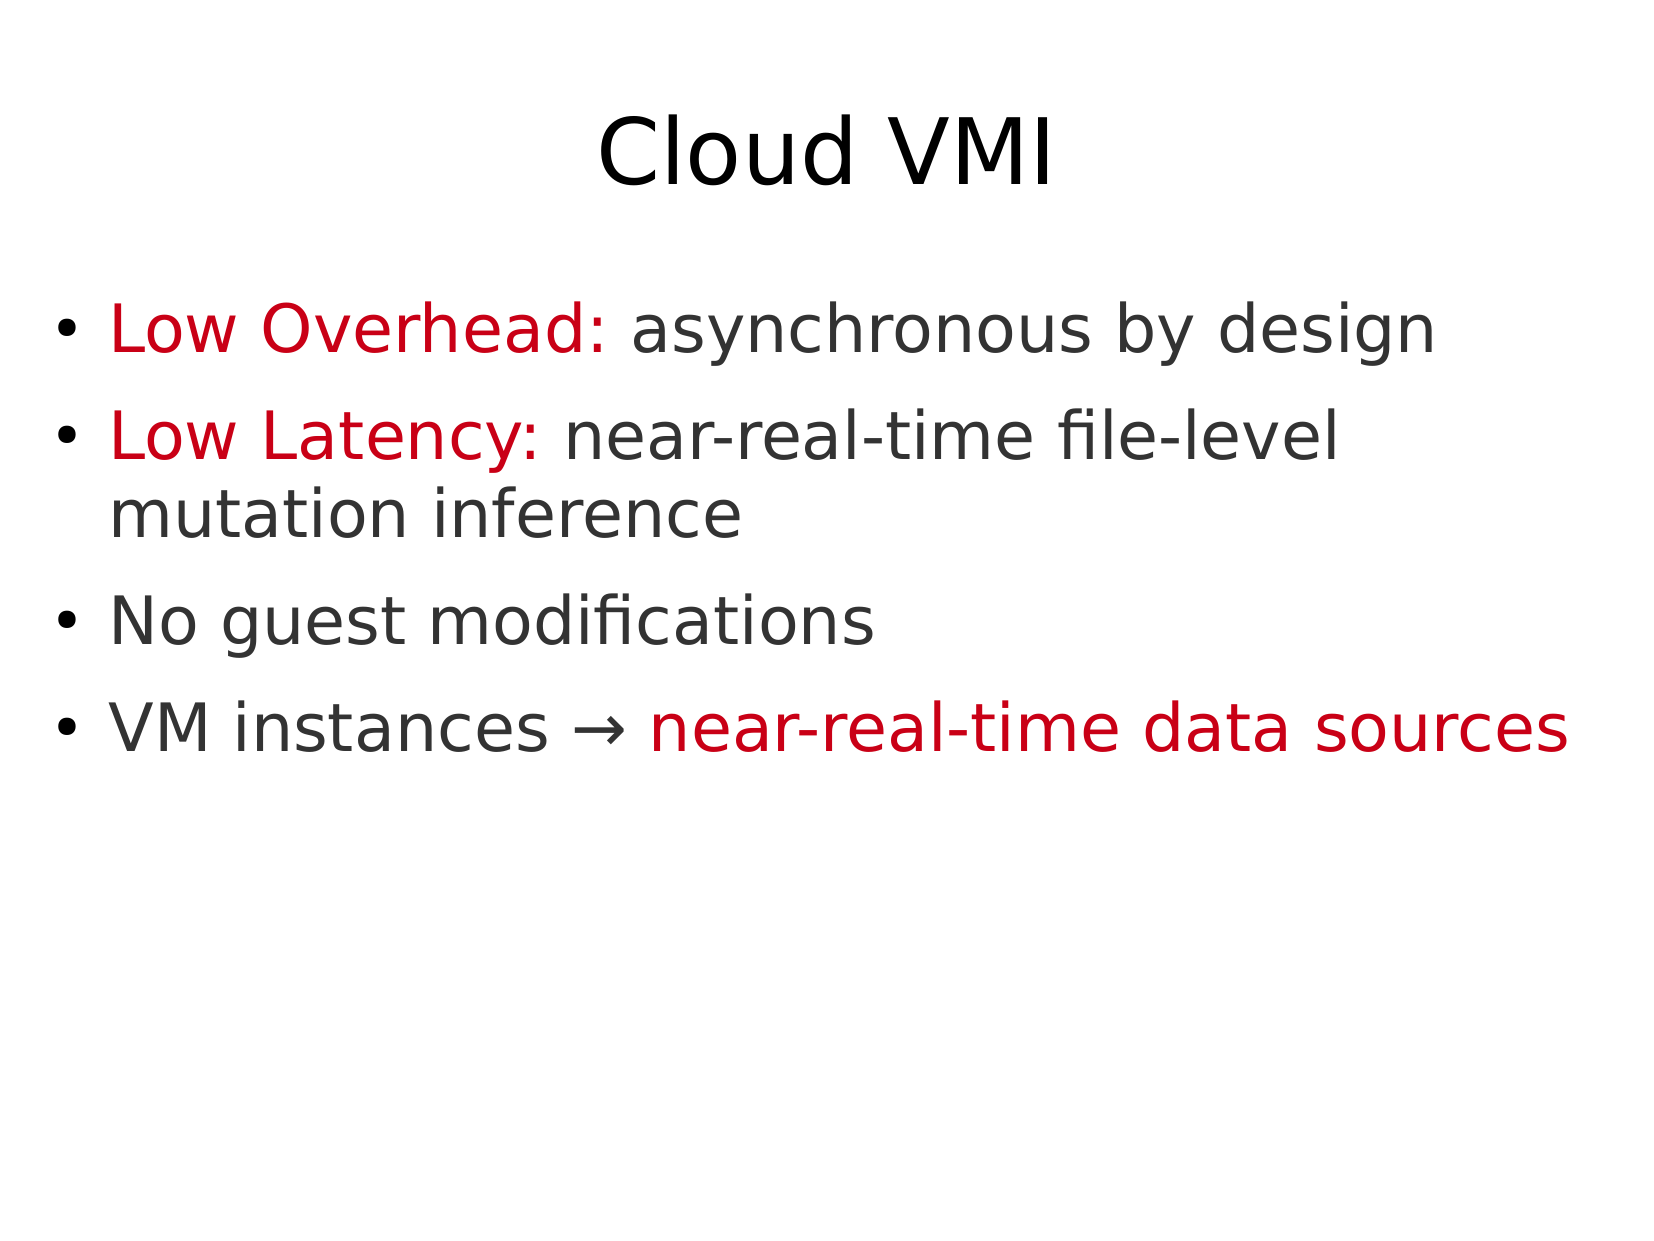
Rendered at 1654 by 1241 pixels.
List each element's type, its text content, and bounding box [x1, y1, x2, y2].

title Cloud VMI [82, 49, 1571, 257]
list Low Overhead: asynchronous by design Low Latency: near-real-time file-level mutation inference No guest modifications VM instances → near-real-time data sources [37, 290, 1613, 1109]
